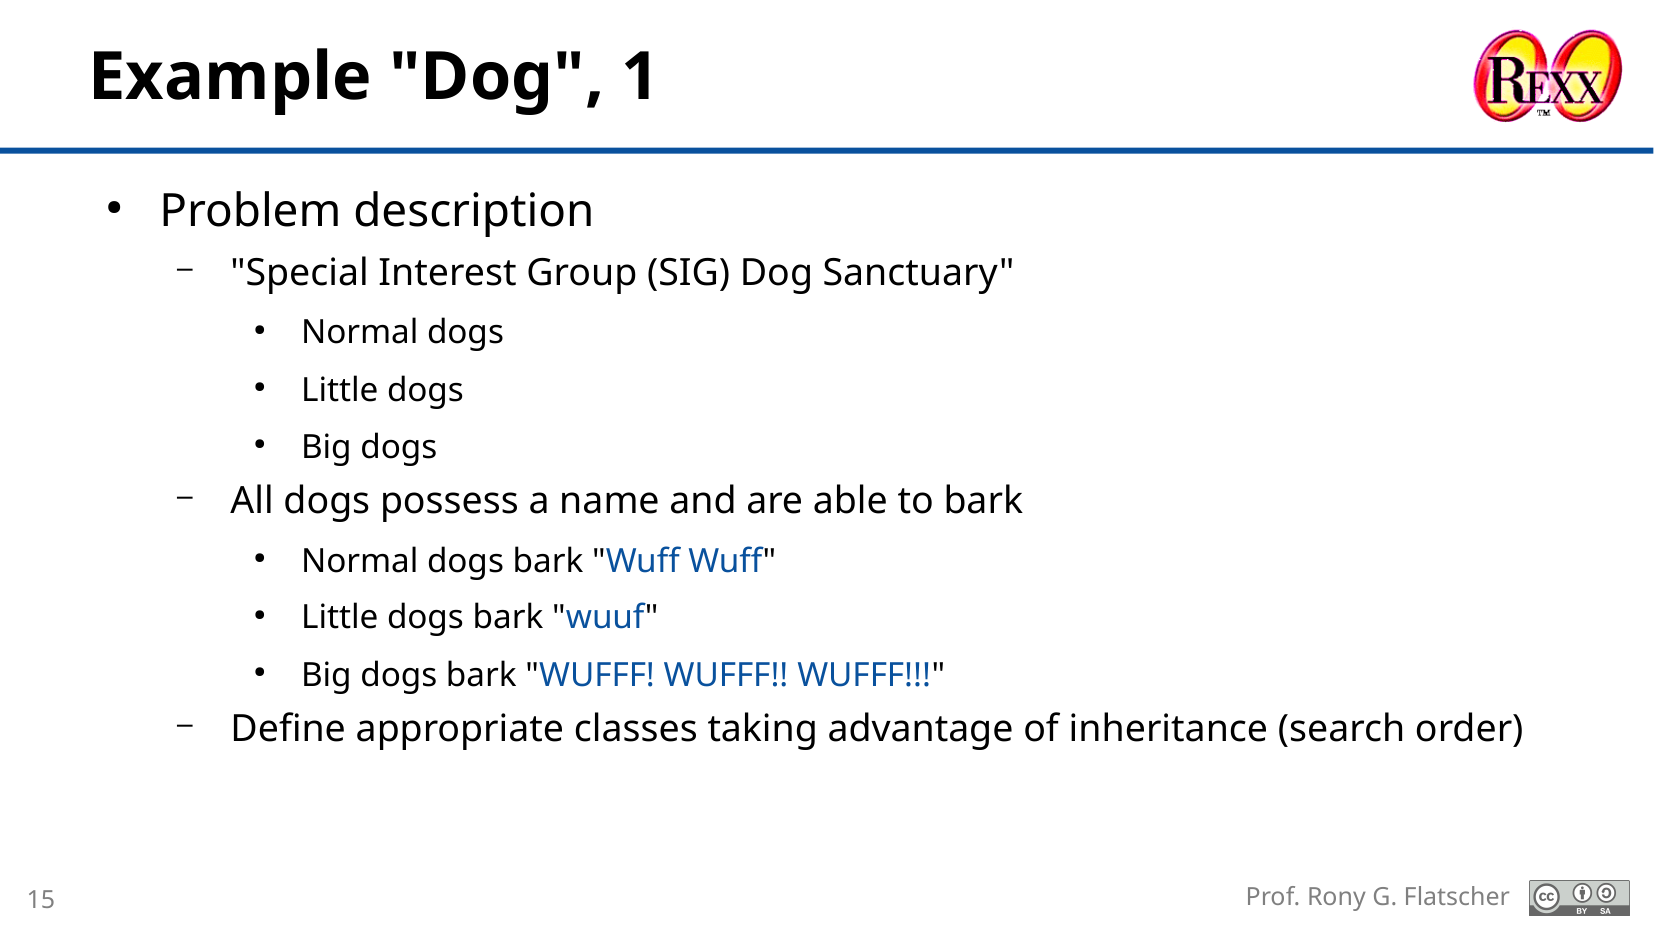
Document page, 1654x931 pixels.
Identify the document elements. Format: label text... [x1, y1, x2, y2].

title Example "Dog", 1 [29, 0, 1654, 148]
text_box Array [1529, 880, 1630, 916]
list Problem description "Special Interest Group (SIG) Dog Sanctuary" Normal dogs Little dogs Big dogs All dogs possess a name and are able to bark Normal dogs bark "Wuff Wuff" Little dogs bark "wuuf" Big dogs bark "WUFFF! WUFFF!! WUFFF!!!" Define appropriate classes taking advantage of inheritance (search order) [88, 177, 1577, 857]
